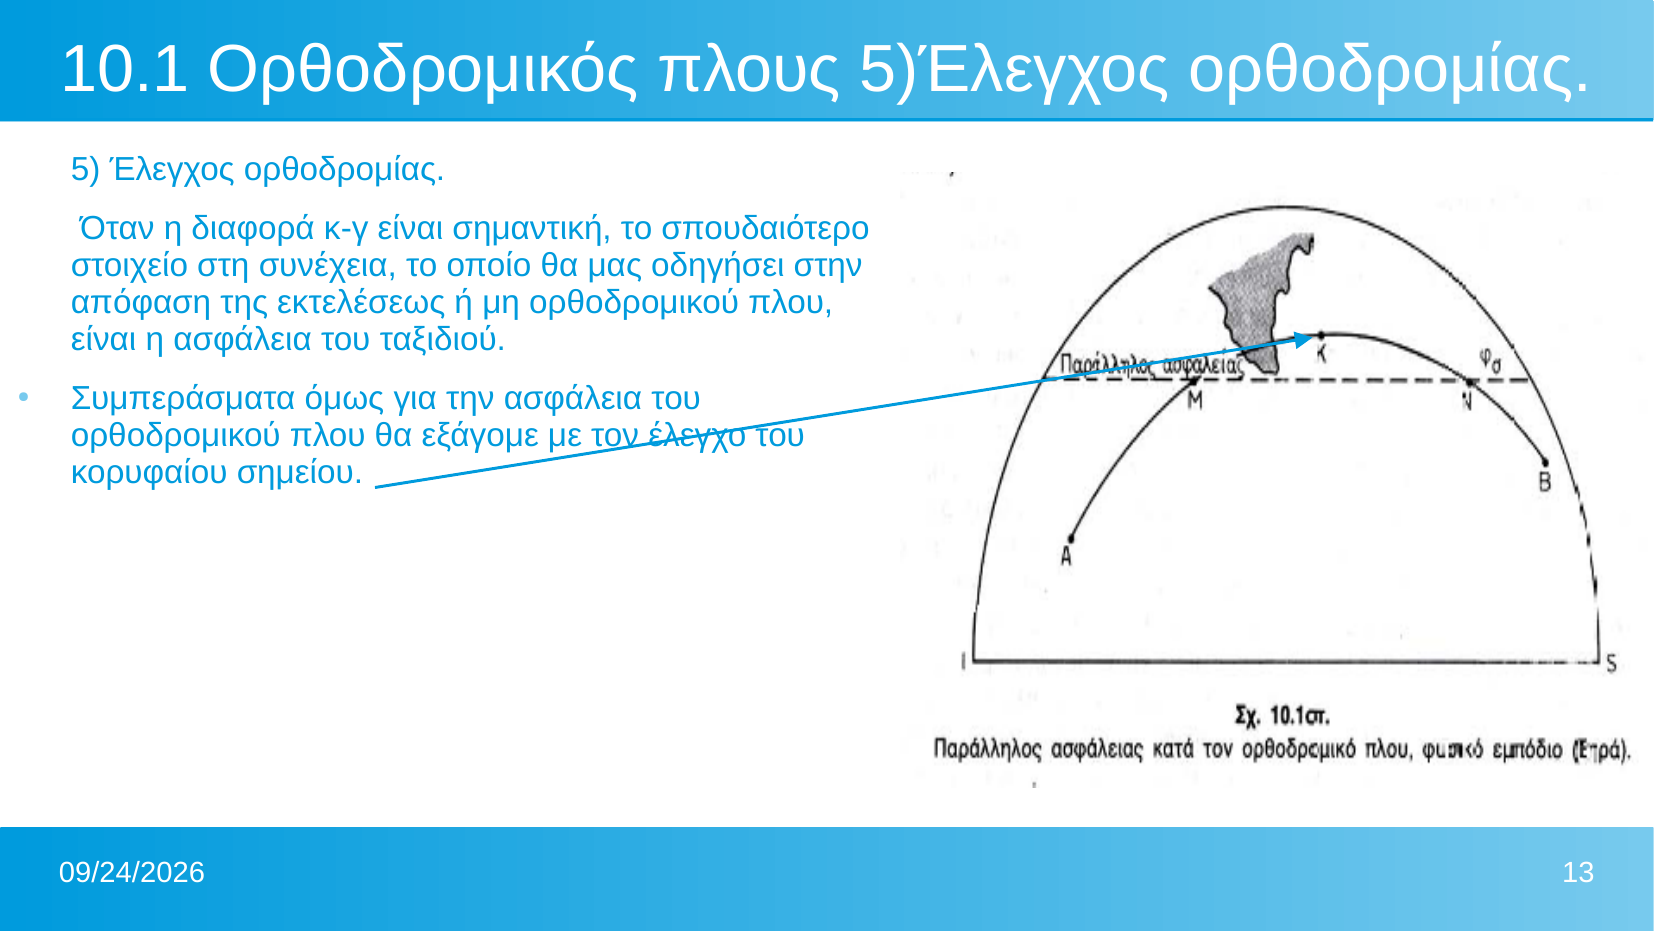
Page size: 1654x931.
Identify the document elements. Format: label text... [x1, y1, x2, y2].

list 5) Έλεγχος ορθοδρομίας. Όταν η διαφορά κ-γ είναι σημαντική, το σπουδαιότερο στοιχείο στη συνέχεια, το οποίο θα μας οδηγήσει στην απόφαση της εκτελέσεως ή μη ορθοδρομικού πλου, είναι η ασφάλεια του ταξιδιού. Συμπεράσματα όμως για την ασφάλεια του ορθοδρομικού πλου θα εξάγομε με τον έλεγχο του κορυφαίου σημείου. [0, 150, 901, 788]
title 10.1 Ορθοδρομικός πλους 5)Έλεγχος ορθοδρομίας. [59, 29, 1595, 108]
picture [900, 172, 1651, 788]
